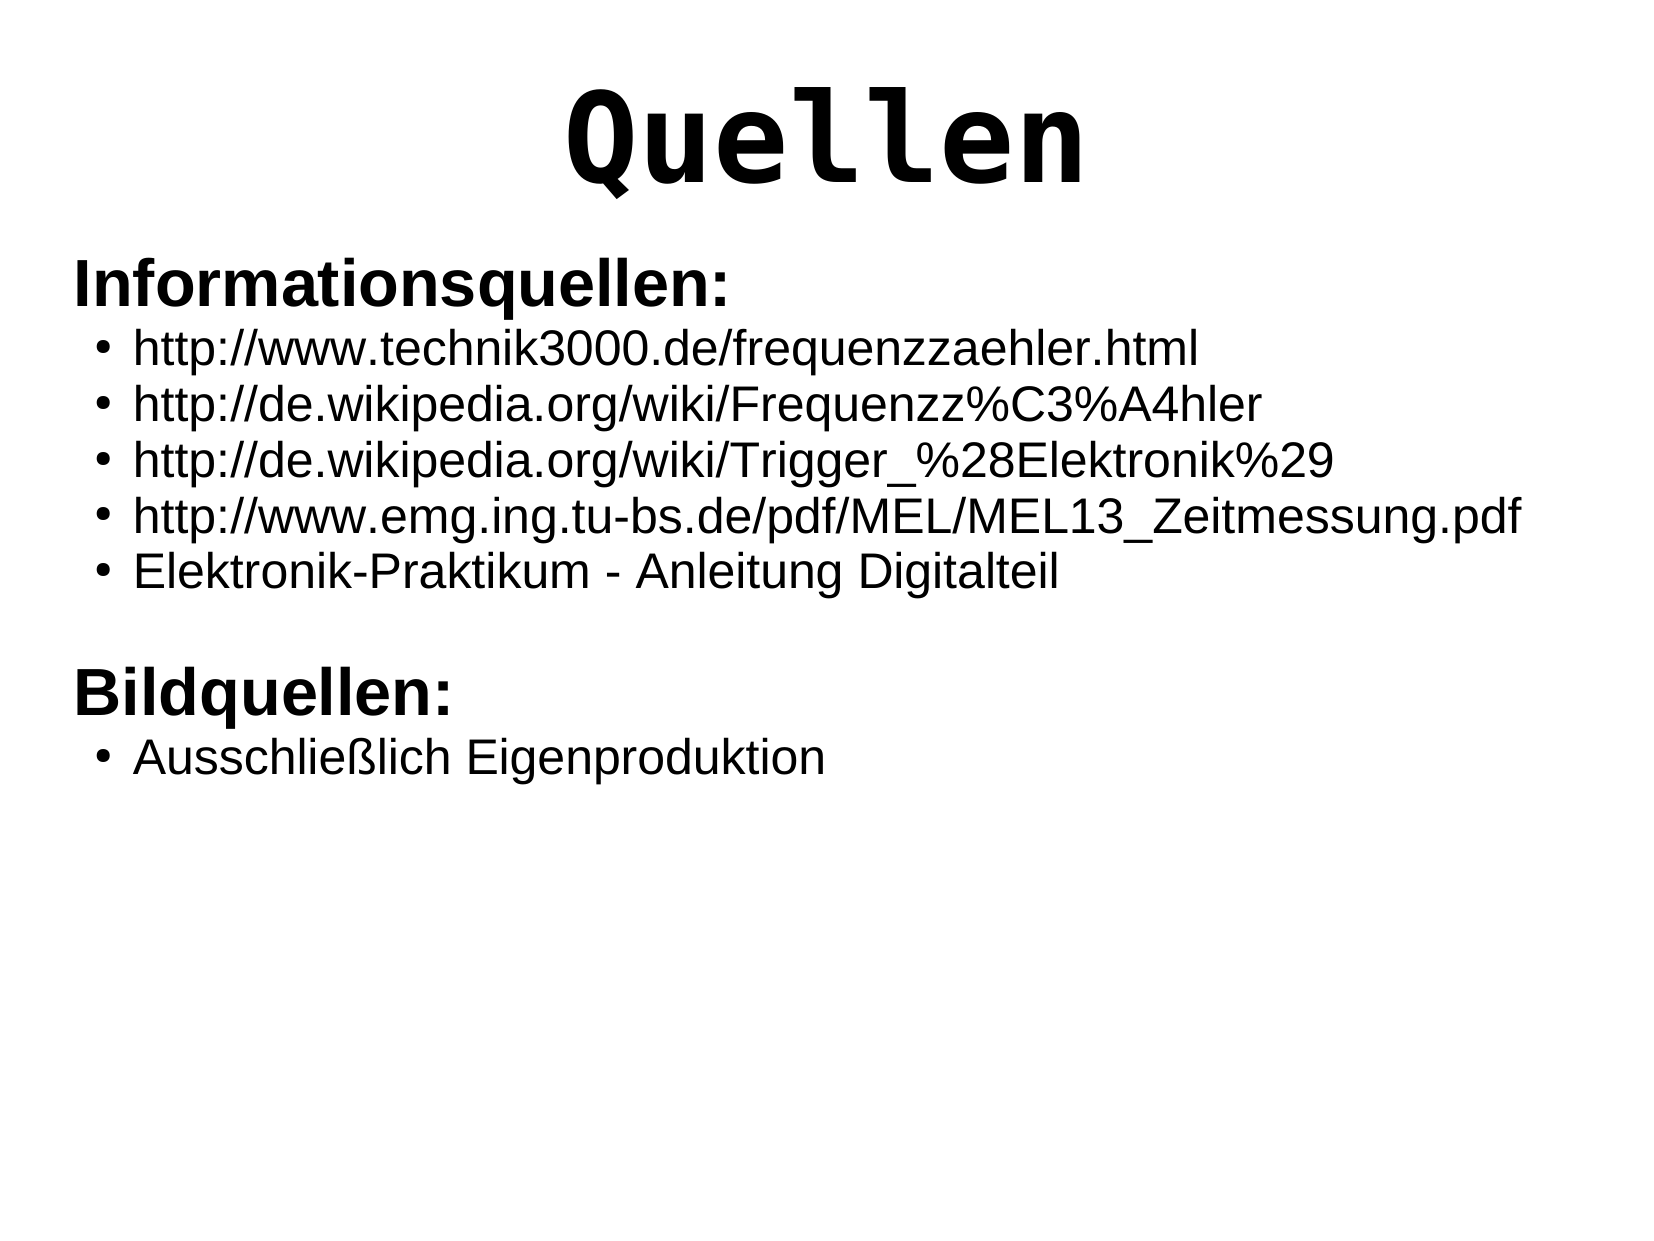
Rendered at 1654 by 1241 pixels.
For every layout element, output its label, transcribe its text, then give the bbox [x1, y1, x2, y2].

text_box Quellen [59, 59, 1595, 220]
text_box Informationsquellen: http://www.technik3000.de/frequenzzaehler.html http://de.wikipedia.org/wiki/Frequenzz%C3%A4hler http://de.wikipedia.org/wiki/Trigger_%28Elektronik%29 http://www.emg.ing.tu-bs.de/pdf/MEL/MEL13_Zeitmessung.pdf Elektronik-Praktikum - Anleitung Digitalteil Bildquellen: Ausschließlich Eigenproduktion [59, 238, 1595, 1093]
